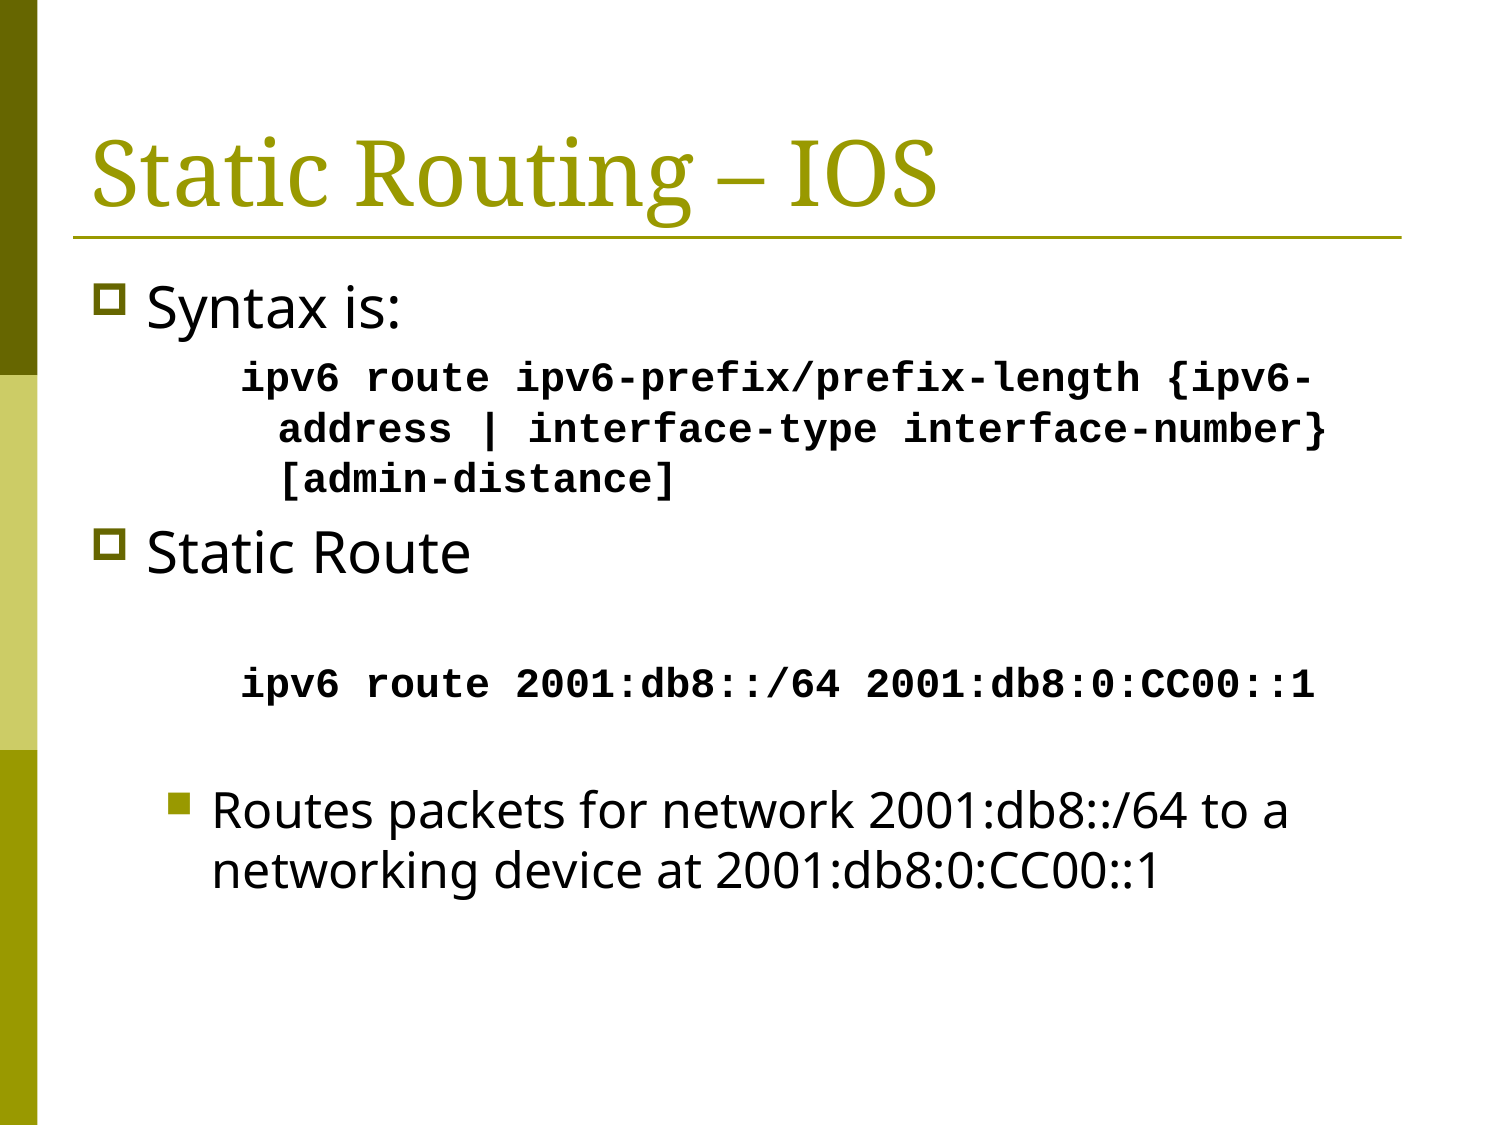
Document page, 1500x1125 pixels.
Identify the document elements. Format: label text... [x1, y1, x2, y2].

list Syntax is: ipv6 route ipv6-prefix/prefix-length {ipv6-address | interface-type interface-number} [admin-distance] Static Route ipv6 route 2001:db8::/64 2001:db8:0:CC00::1 Routes packets for network 2001:db8::/64 to a networking device at 2001:db8:0:CC00::1 [74, 262, 1463, 1006]
title Static Routing – IOS [75, 45, 1426, 233]
